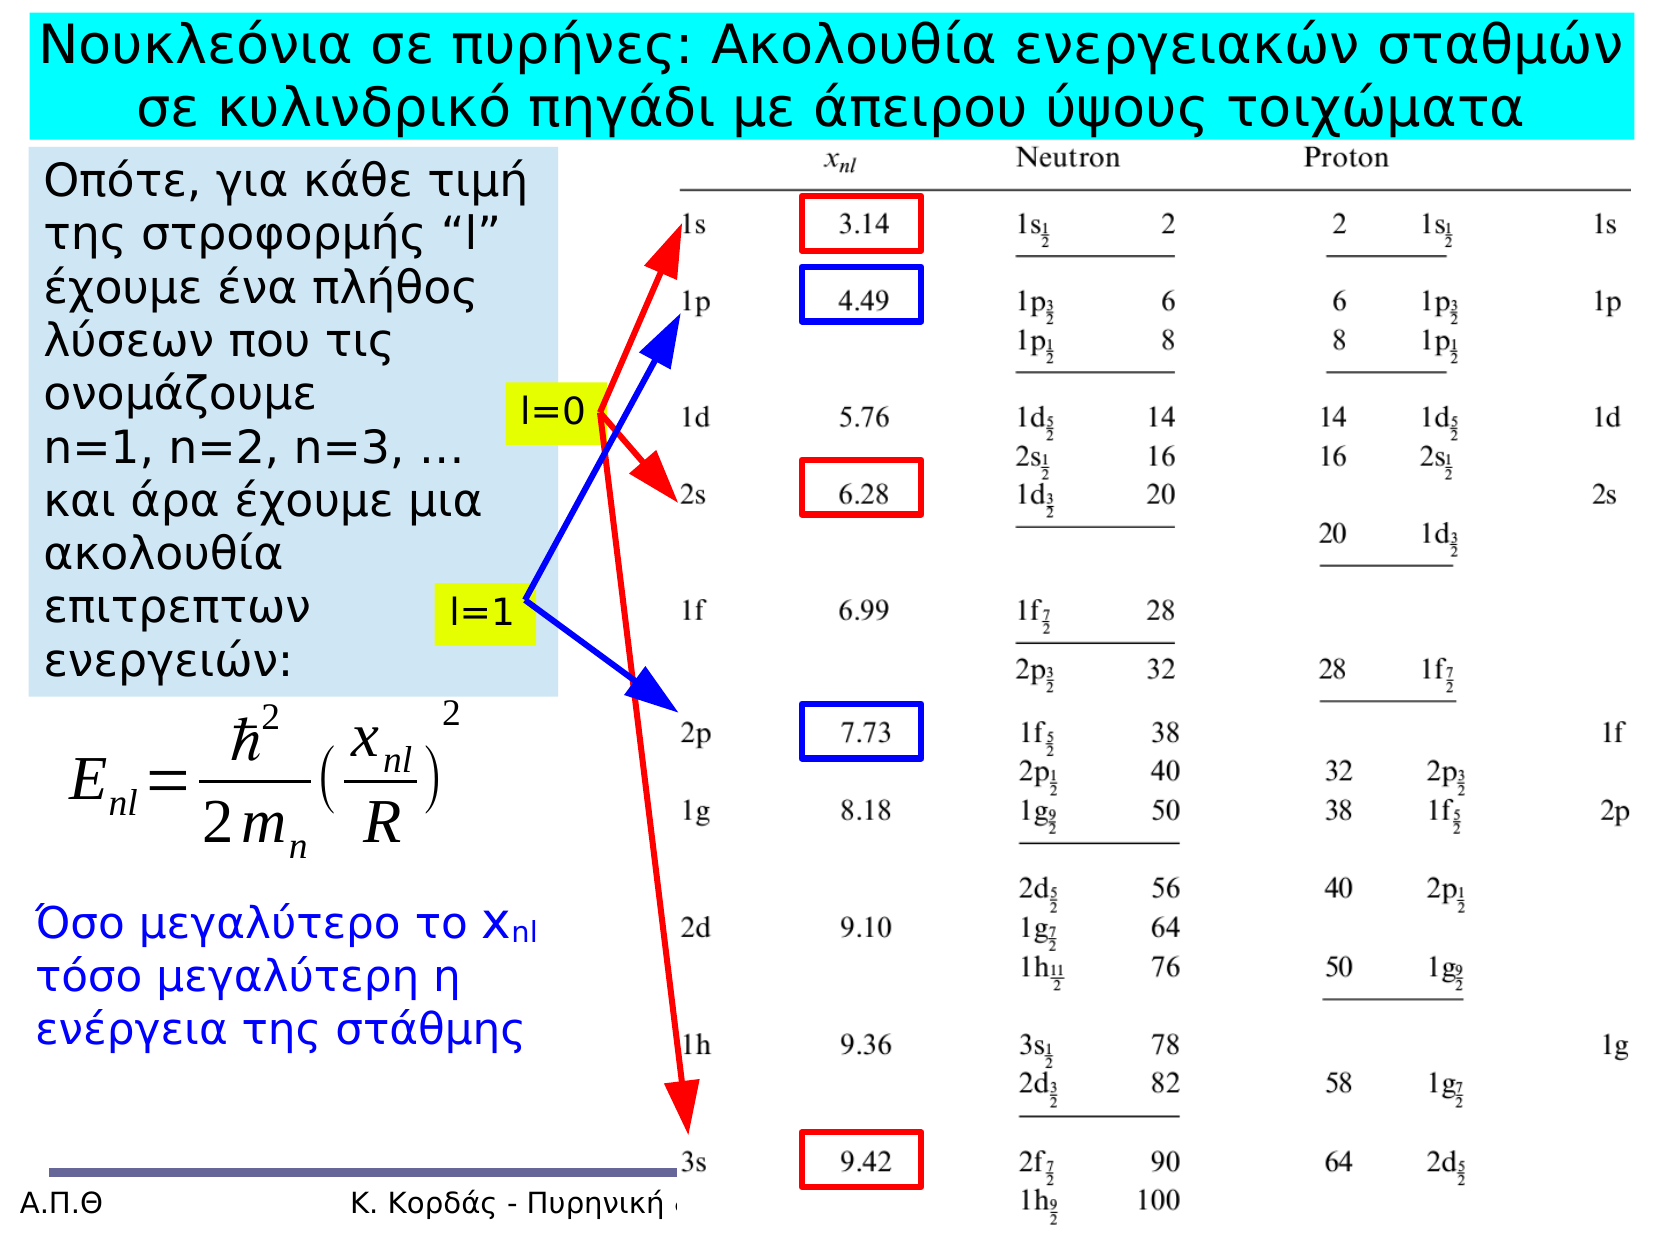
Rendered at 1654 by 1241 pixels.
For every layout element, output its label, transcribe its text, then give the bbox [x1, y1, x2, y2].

text_box l=1 [530, 587, 537, 604]
text_box l=1 [434, 583, 537, 646]
text_box l=0 [505, 382, 607, 445]
picture [673, 140, 1635, 1227]
text_box Οπότε, για κάθε τιμή της στροφορμής “l” έχουμε ένα πλήθος λύσεων που τις ονομάζουμε n=1, n=2, n=3, … και άρα έχουμε μια ακολουθία επιτρεπτων ενεργειών: [28, 146, 559, 697]
title Νουκλεόνια σε πυρήνες: Ακολουθία ενεργειακών σταθμών σε κυλινδρικό πηγάδι με άπειρου ύψους τοιχώματα [29, 12, 1635, 140]
text_box Όσο μεγαλύτερο το xnl τόσο μεγαλύτερη η ενέργεια της στάθμης [4, 880, 838, 1061]
chart [49, 690, 477, 868]
